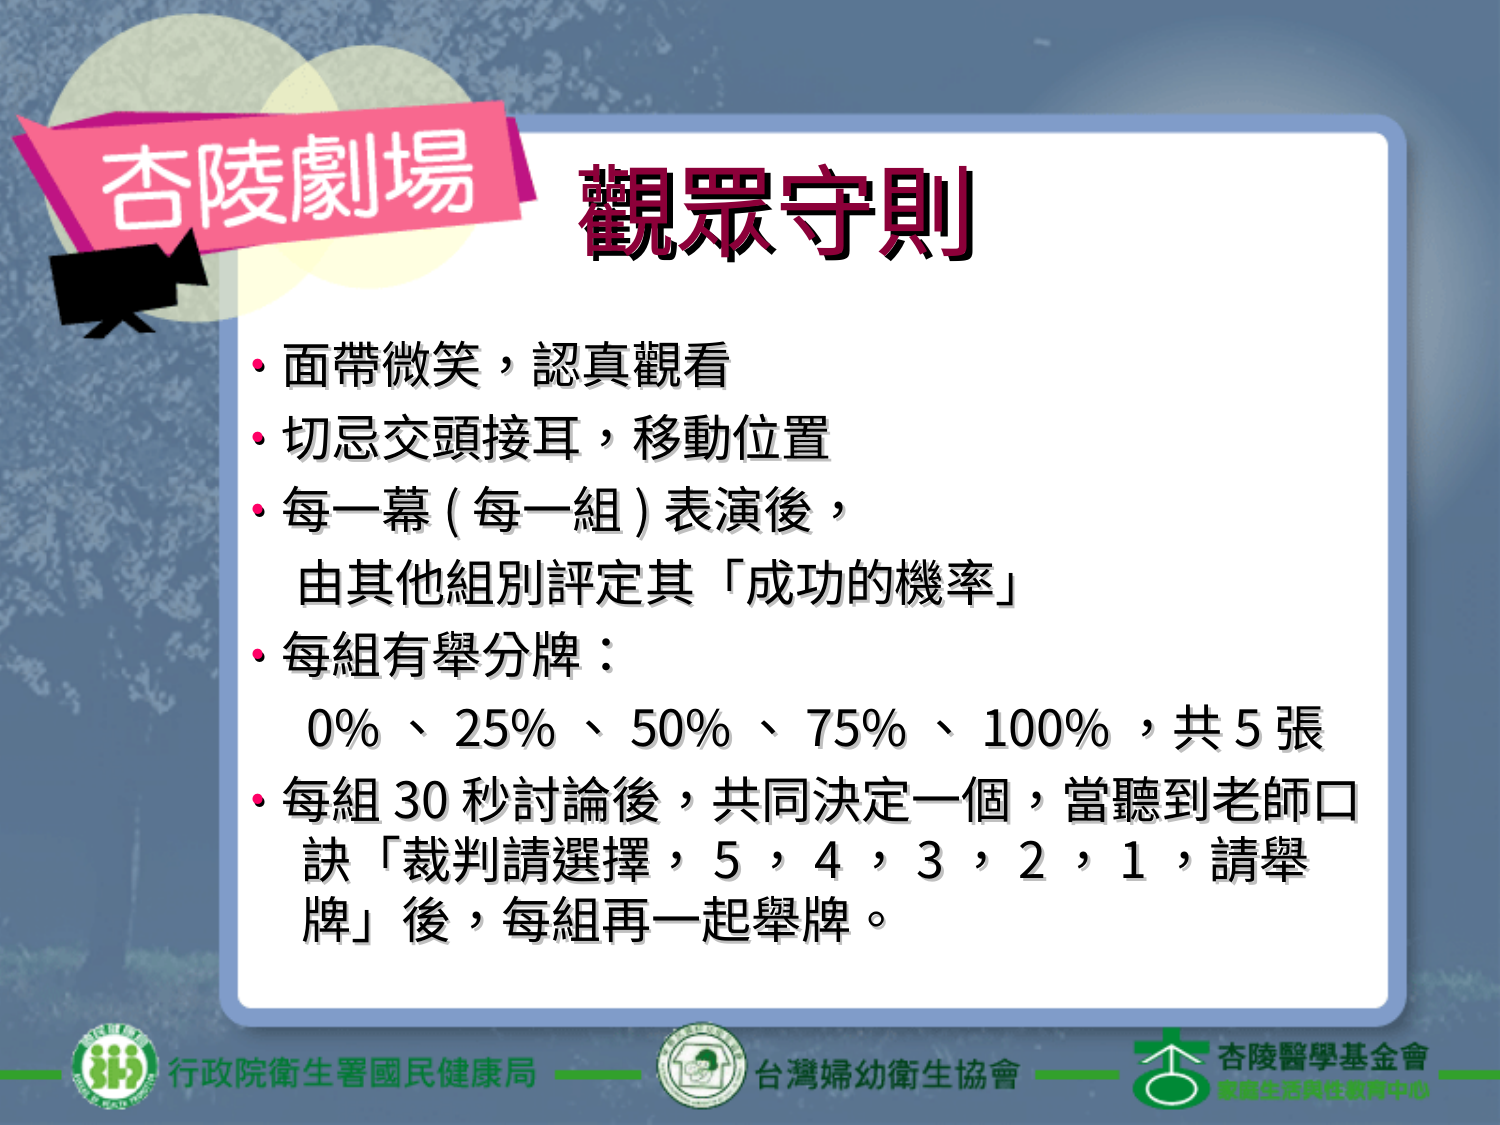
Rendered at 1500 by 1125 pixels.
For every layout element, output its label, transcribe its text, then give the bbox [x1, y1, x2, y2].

list ˙面帶微笑，認真觀看 ˙切忌交頭接耳，移動位置 ˙每一幕(每一組)表演後， 由其他組別評定其「成功的機率」 ˙每組有舉分牌： 0%、25%、50%、75%、100%，共5張 ˙每組30秒討論後，共同決定一個，當聽到老師口訣「裁判請選擇，5，4，3，2，1，請舉牌」後，每組再一起舉牌。 [230, 326, 1388, 977]
picture [0, 0, 1500, 1125]
title 觀眾守則 [560, 137, 1041, 279]
